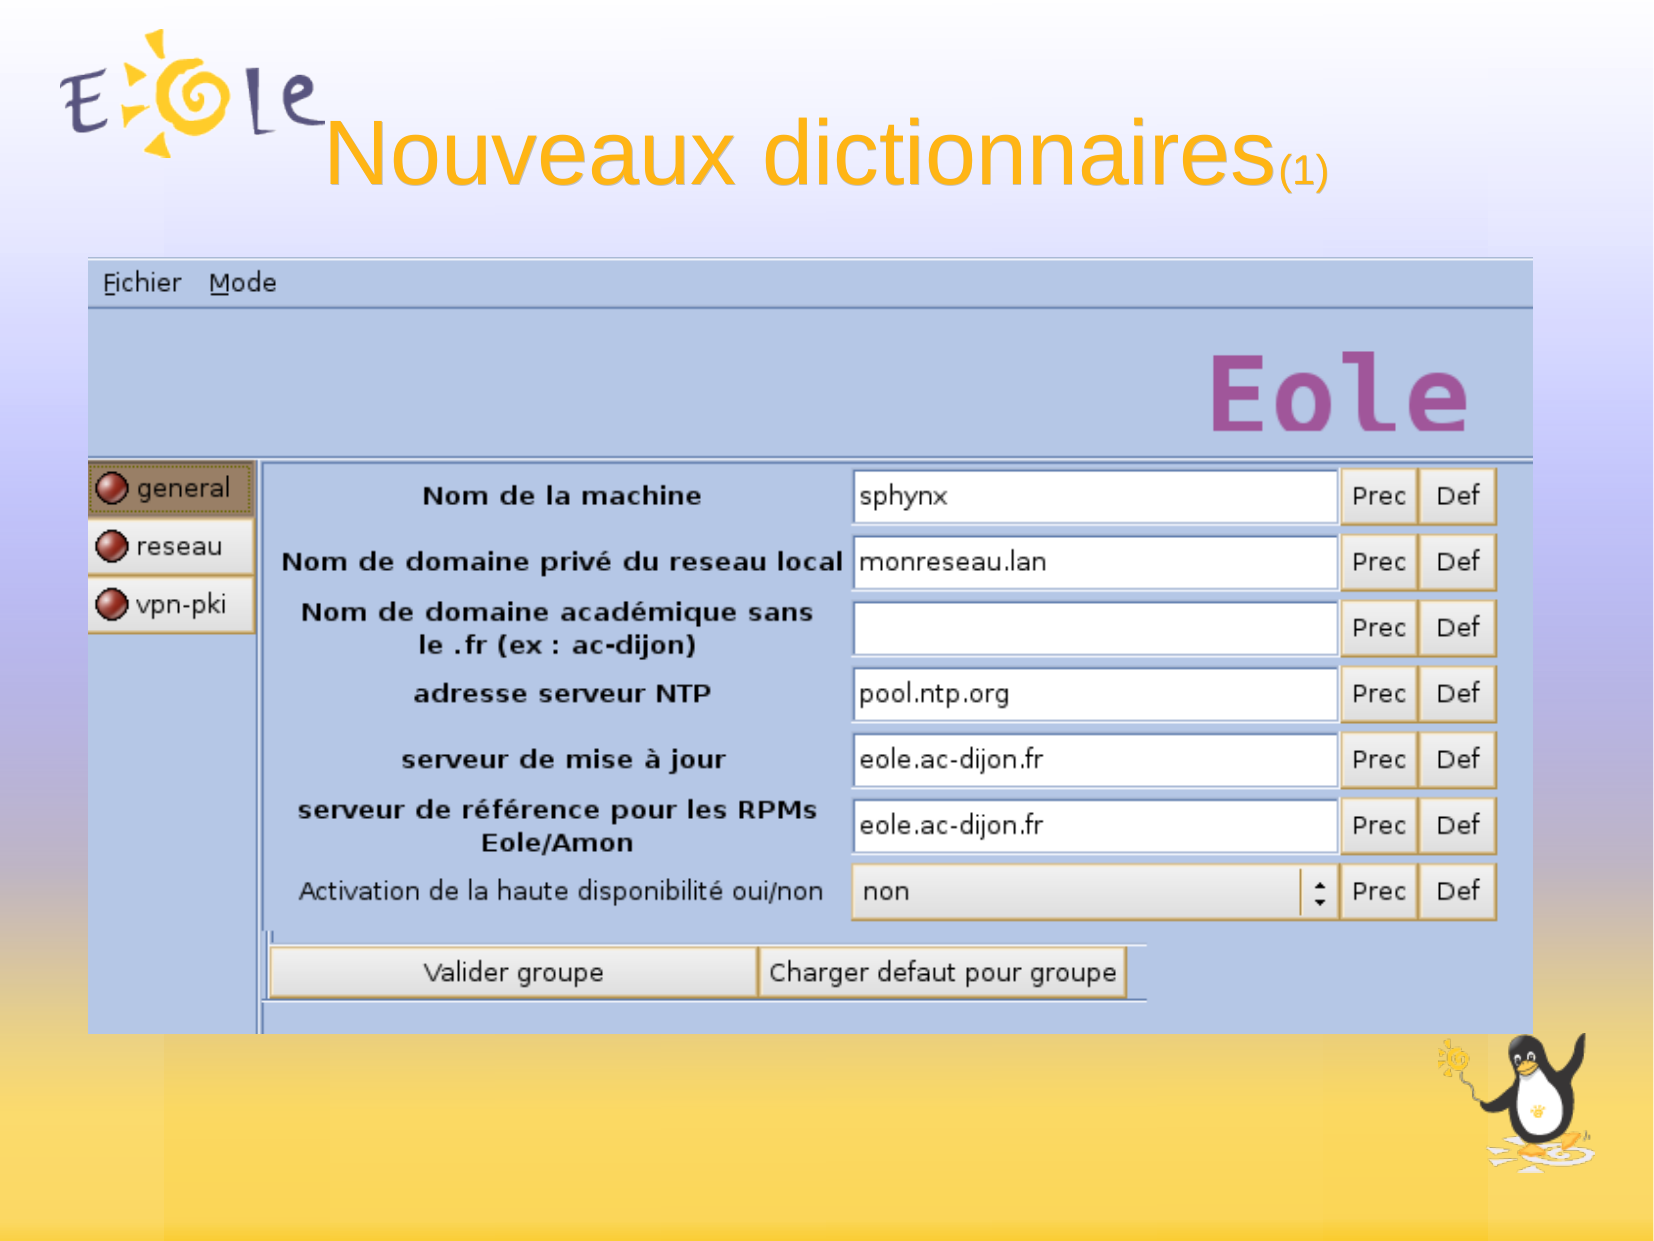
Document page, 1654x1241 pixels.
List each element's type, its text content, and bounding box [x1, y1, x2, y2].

picture [0, 0, 1654, 1241]
title Nouveaux dictionnaires(1) [82, 49, 1571, 257]
